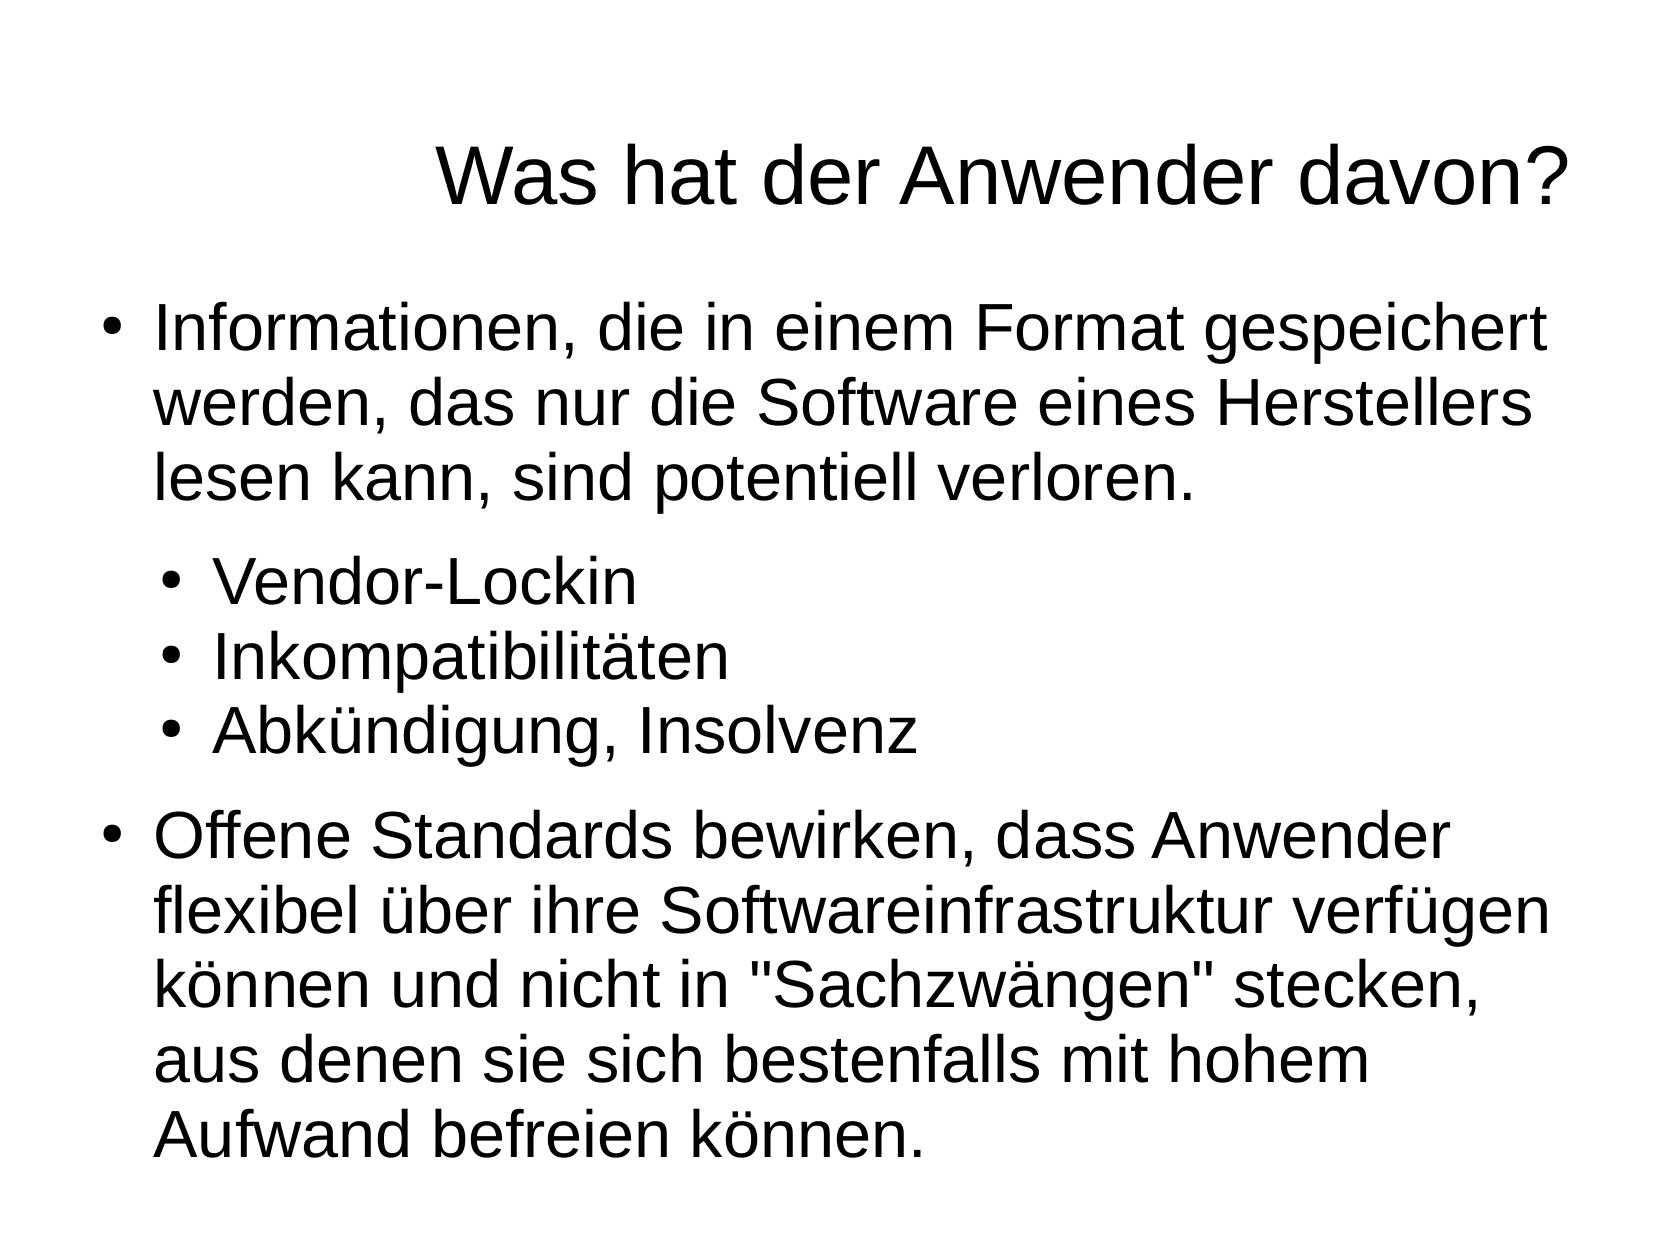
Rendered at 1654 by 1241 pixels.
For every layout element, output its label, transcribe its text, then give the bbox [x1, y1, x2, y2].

list Informationen, die in einem Format gespeichert werden, das nur die Software eines Herstellers lesen kann, sind potentiell verloren. Vendor-Lockin Inkompatibilitäten Abkündigung, Insolvenz Offene Standards bewirken, dass Anwender flexibel über ihre Softwareinfrastruktur verfügen können und nicht in "Sachzwängen" stecken, aus denen sie sich bestenfalls mit hohem Aufwand befreien können. [82, 290, 1571, 1241]
title Was hat der Anwender davon? [82, 49, 1571, 257]
